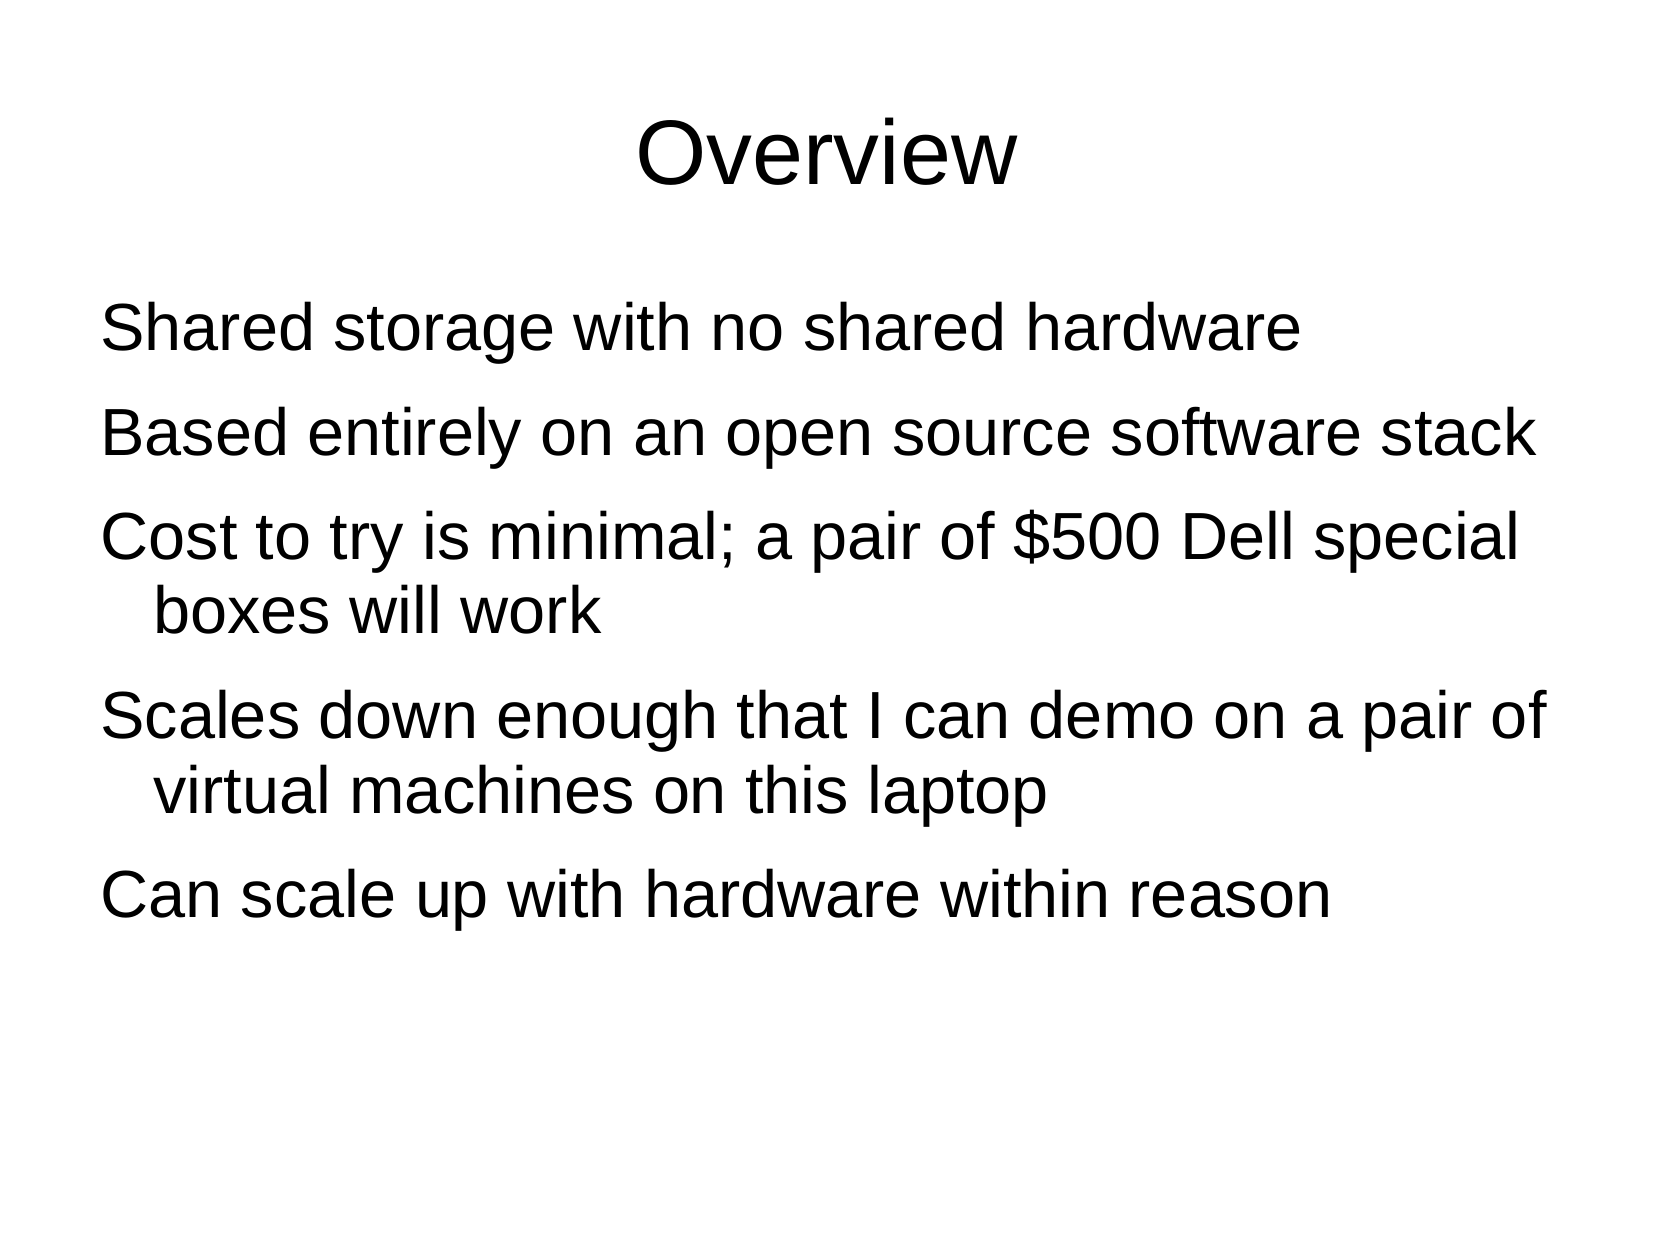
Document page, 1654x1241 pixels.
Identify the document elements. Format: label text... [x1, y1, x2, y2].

list Shared storage with no shared hardware Based entirely on an open source software stack Cost to try is minimal; a pair of $500 Dell special boxes will work Scales down enough that I can demo on a pair of virtual machines on this laptop Can scale up with hardware within reason [82, 290, 1571, 1094]
title Overview [82, 49, 1571, 257]
